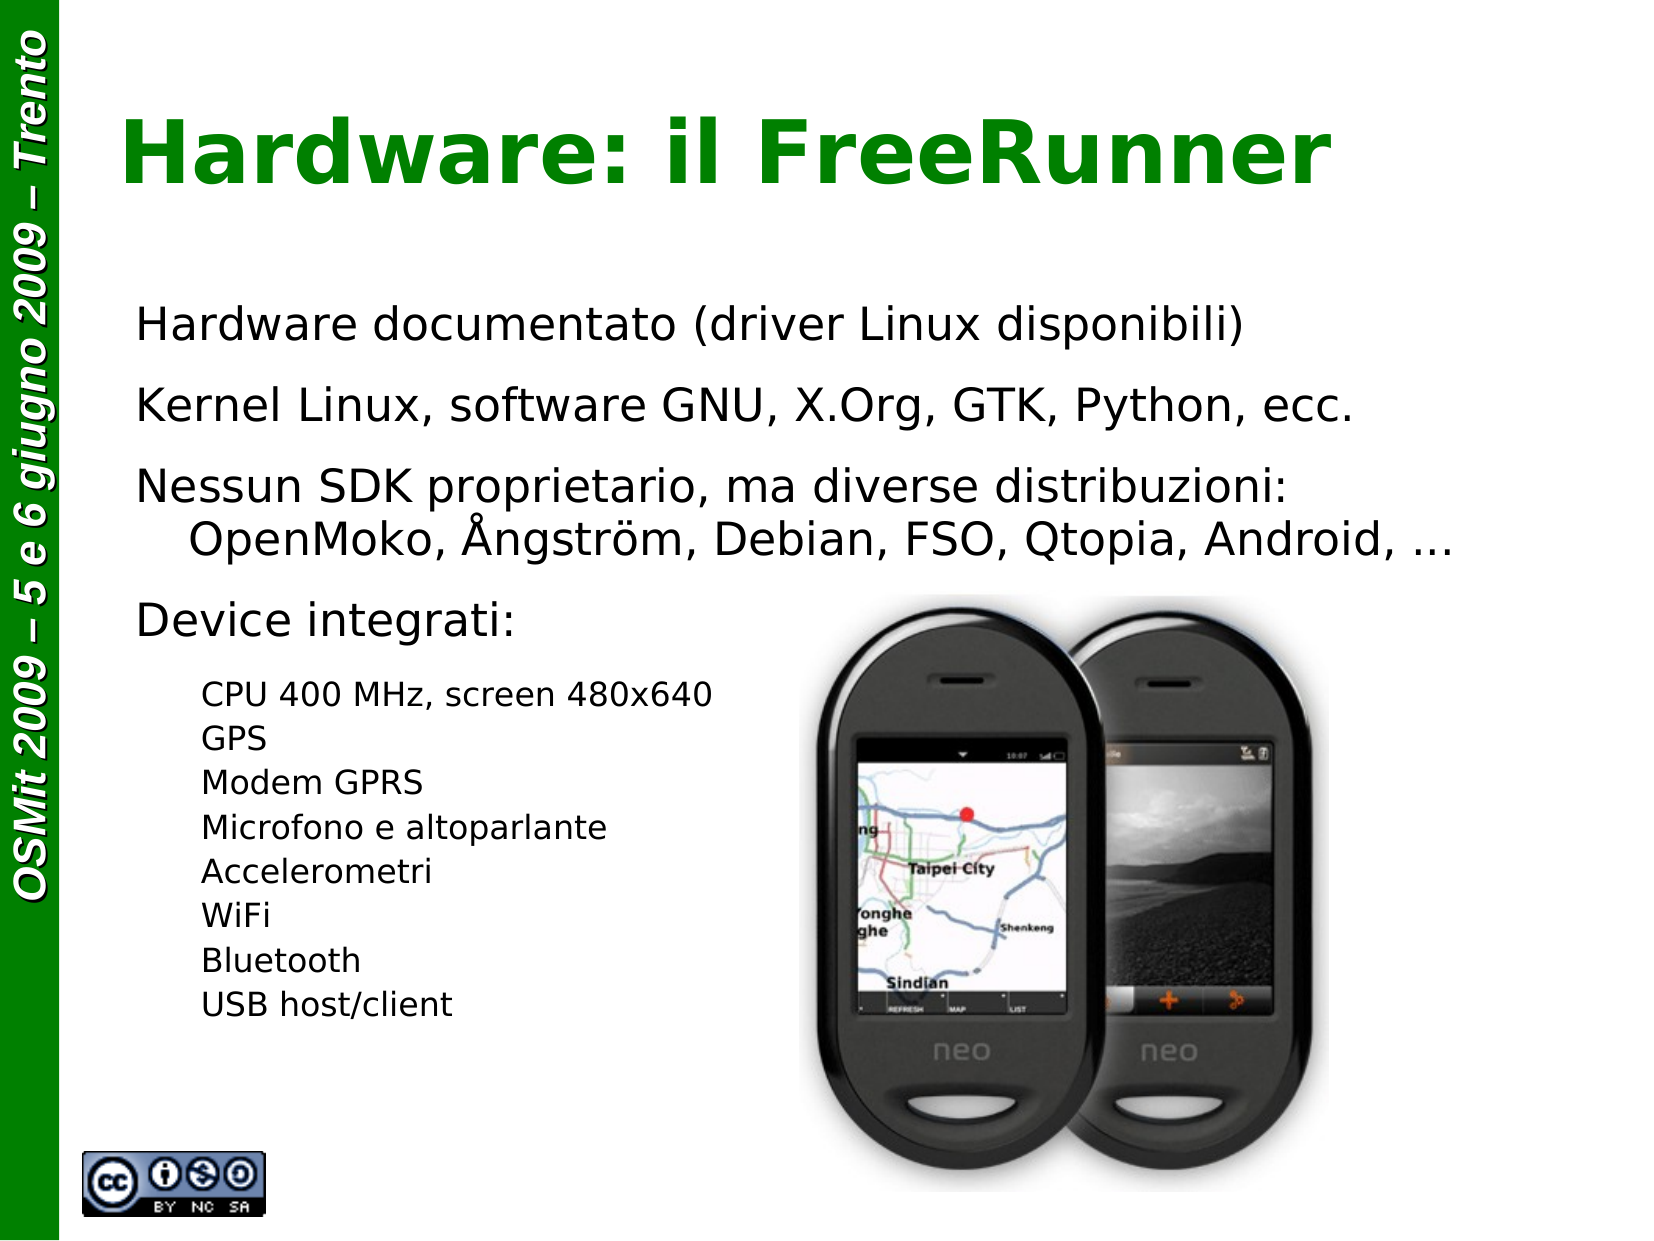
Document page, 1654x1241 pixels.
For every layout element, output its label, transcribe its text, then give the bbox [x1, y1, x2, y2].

picture [82, 1151, 266, 1217]
picture [799, 590, 1329, 1193]
list Hardware documentato (driver Linux disponibili) Kernel Linux, software GNU, X.Org, GTK, Python, ecc. Nessun SDK proprietario, ma diverse distribuzioni: OpenMoko, Ångström, Debian, FSO, Qtopia, Android, ... Device integrati: CPU 400 MHz, screen 480x640 GPS Modem GPRS Microfono e altoparlante Accelerometri WiFi Bluetooth USB host/client [118, 298, 1536, 1025]
title Hardware: il FreeRunner [118, 56, 1394, 249]
